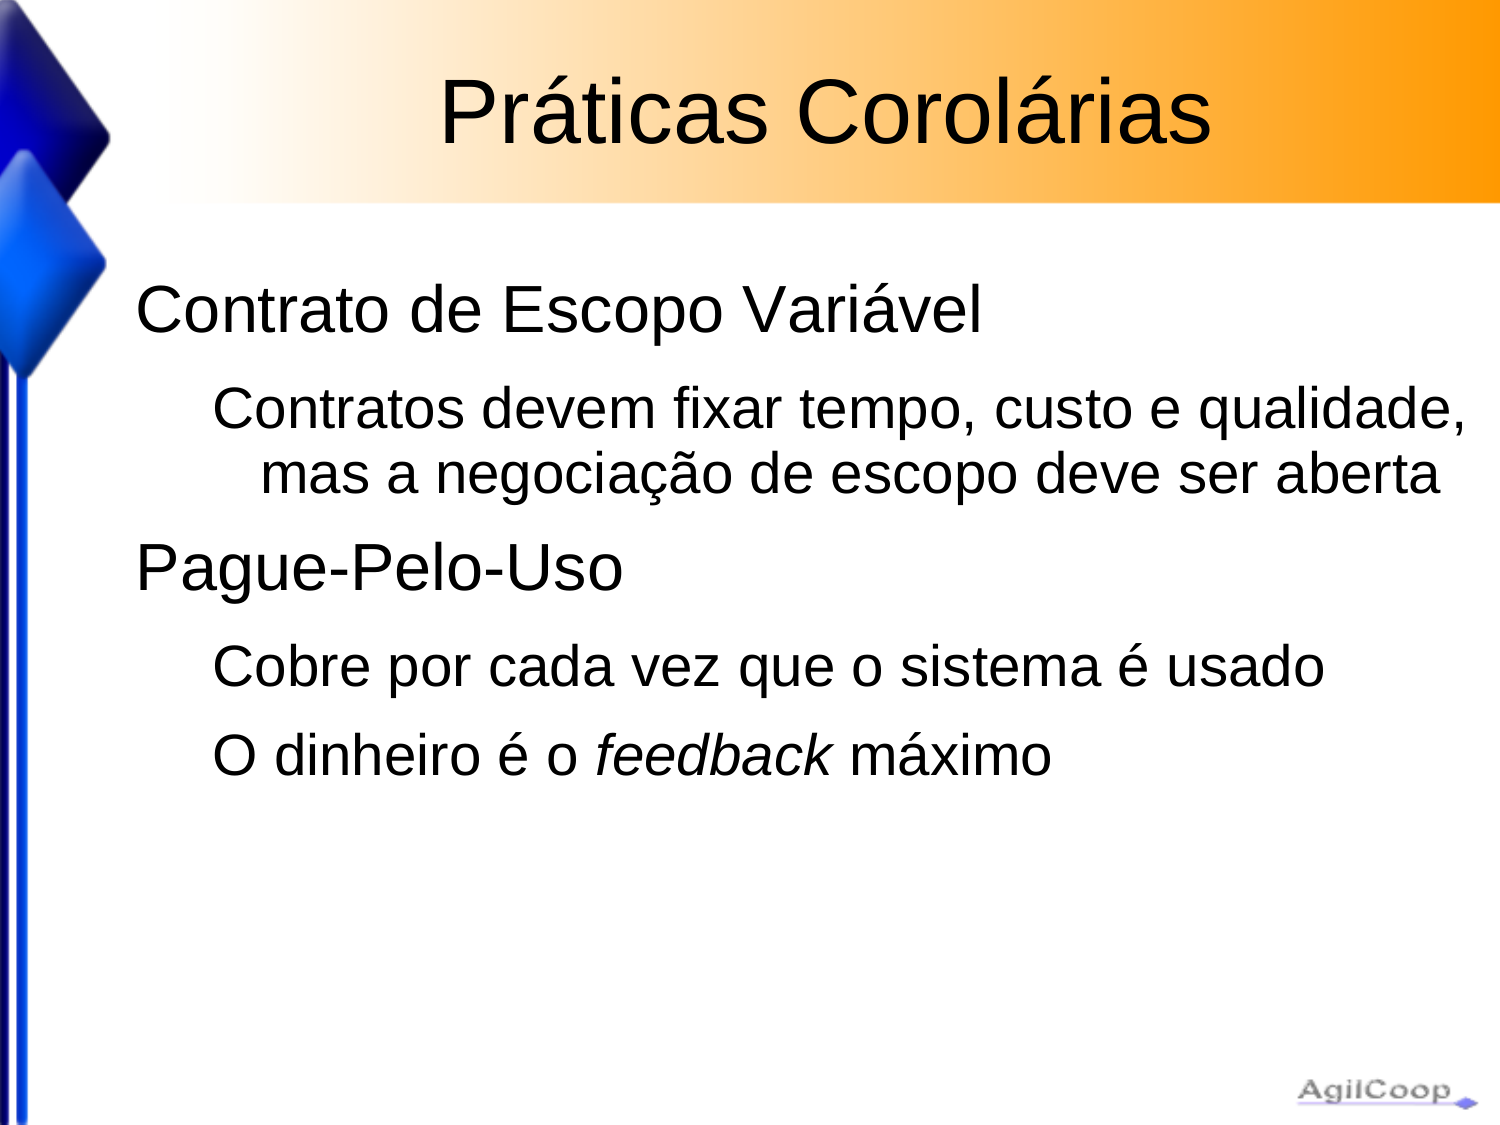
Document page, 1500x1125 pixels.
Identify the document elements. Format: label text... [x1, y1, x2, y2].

title Práticas Corolárias [82, 8, 1500, 216]
list Contrato de Escopo Variável Contratos devem fixar tempo, custo e qualidade, mas a negociação de escopo deve ser aberta Pague-Pelo-Uso Cobre por cada vez que o sistema é usado O dinheiro é o feedback máximo [118, 271, 1477, 1123]
picture [0, 0, 1500, 1125]
